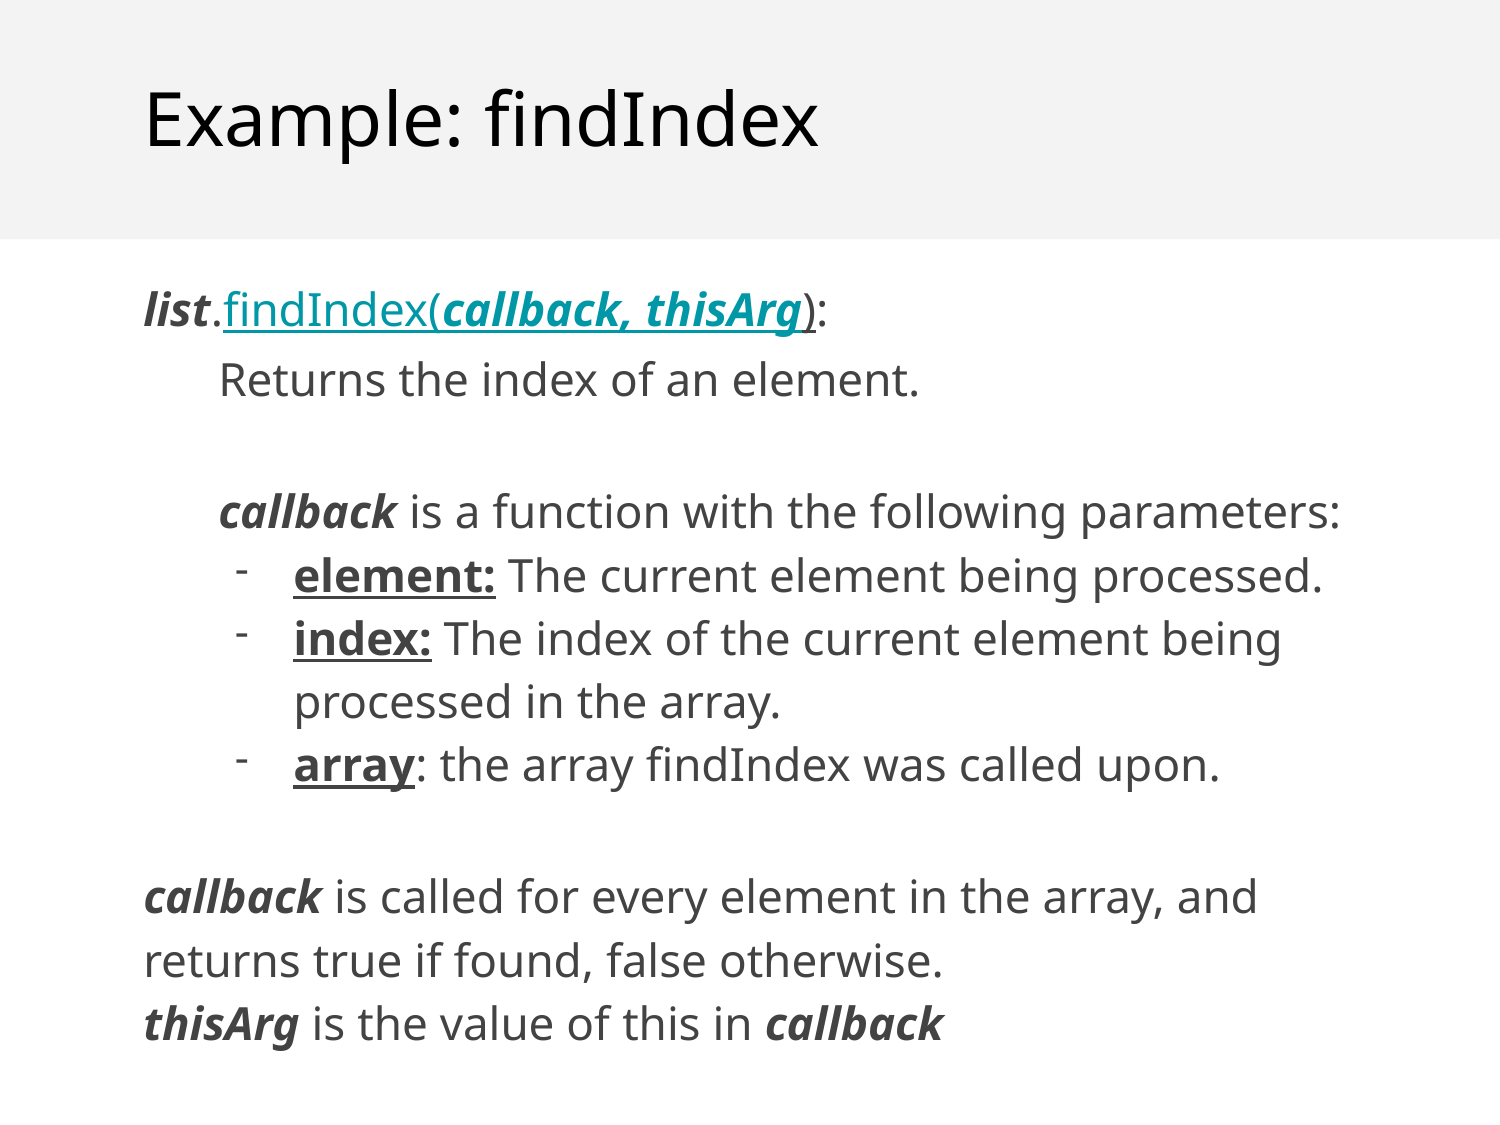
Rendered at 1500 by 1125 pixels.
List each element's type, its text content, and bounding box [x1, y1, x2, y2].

title Example: findIndex [128, 56, 1372, 183]
list list.findIndex(callback, thisArg): Returns the index of an element. callback is a function with the following parameters: element: The current element being processed. index: The index of the current element being processed in the array. array: the array findIndex was called upon. callback is called for every element in the array, and returns true if found, false otherwise. thisArg is the value of this in callback [128, 255, 1372, 1096]
